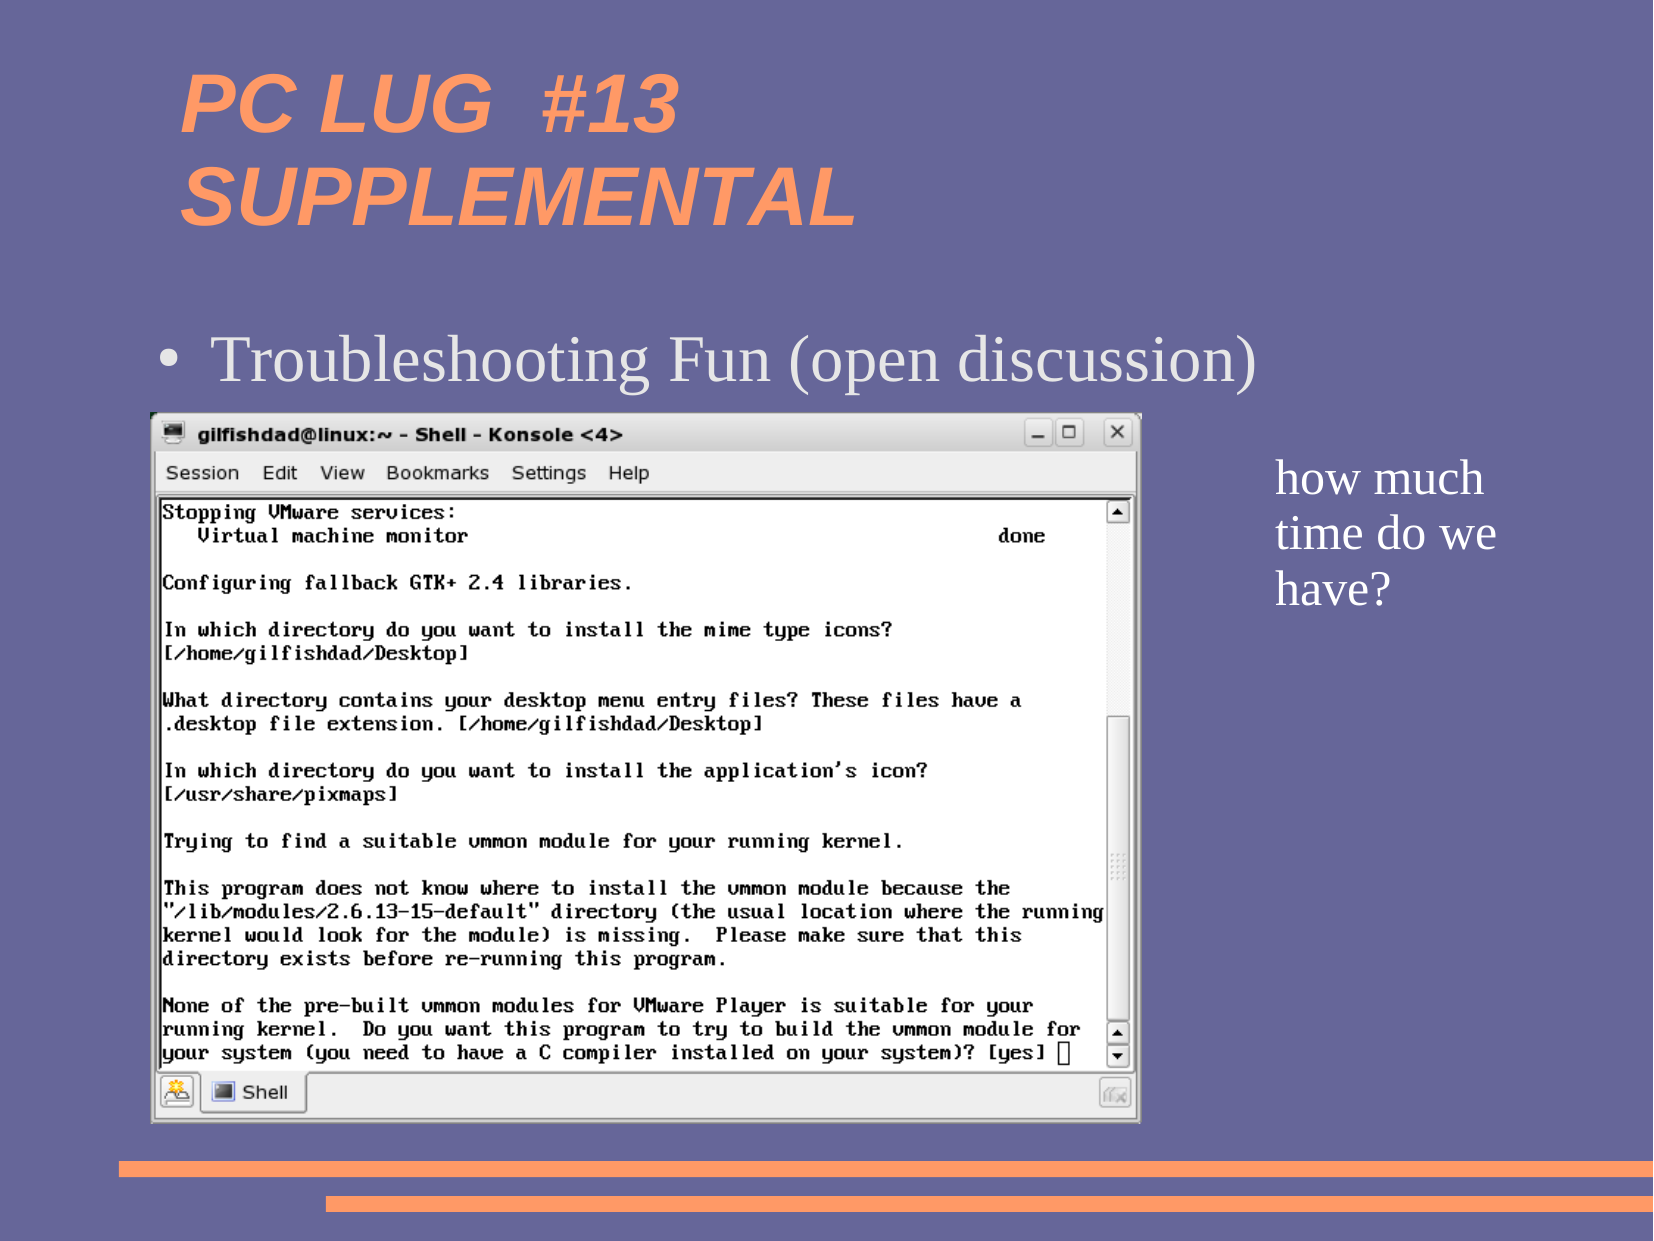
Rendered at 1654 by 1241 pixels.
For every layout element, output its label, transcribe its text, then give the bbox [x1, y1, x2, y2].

text_box how much time do we have? [1275, 450, 1538, 616]
picture [150, 412, 1142, 1124]
title PC LUG #13 SUPPLEMENTAL [121, 46, 1534, 254]
list Troubleshooting Fun (open discussion) [121, 322, 1561, 1133]
